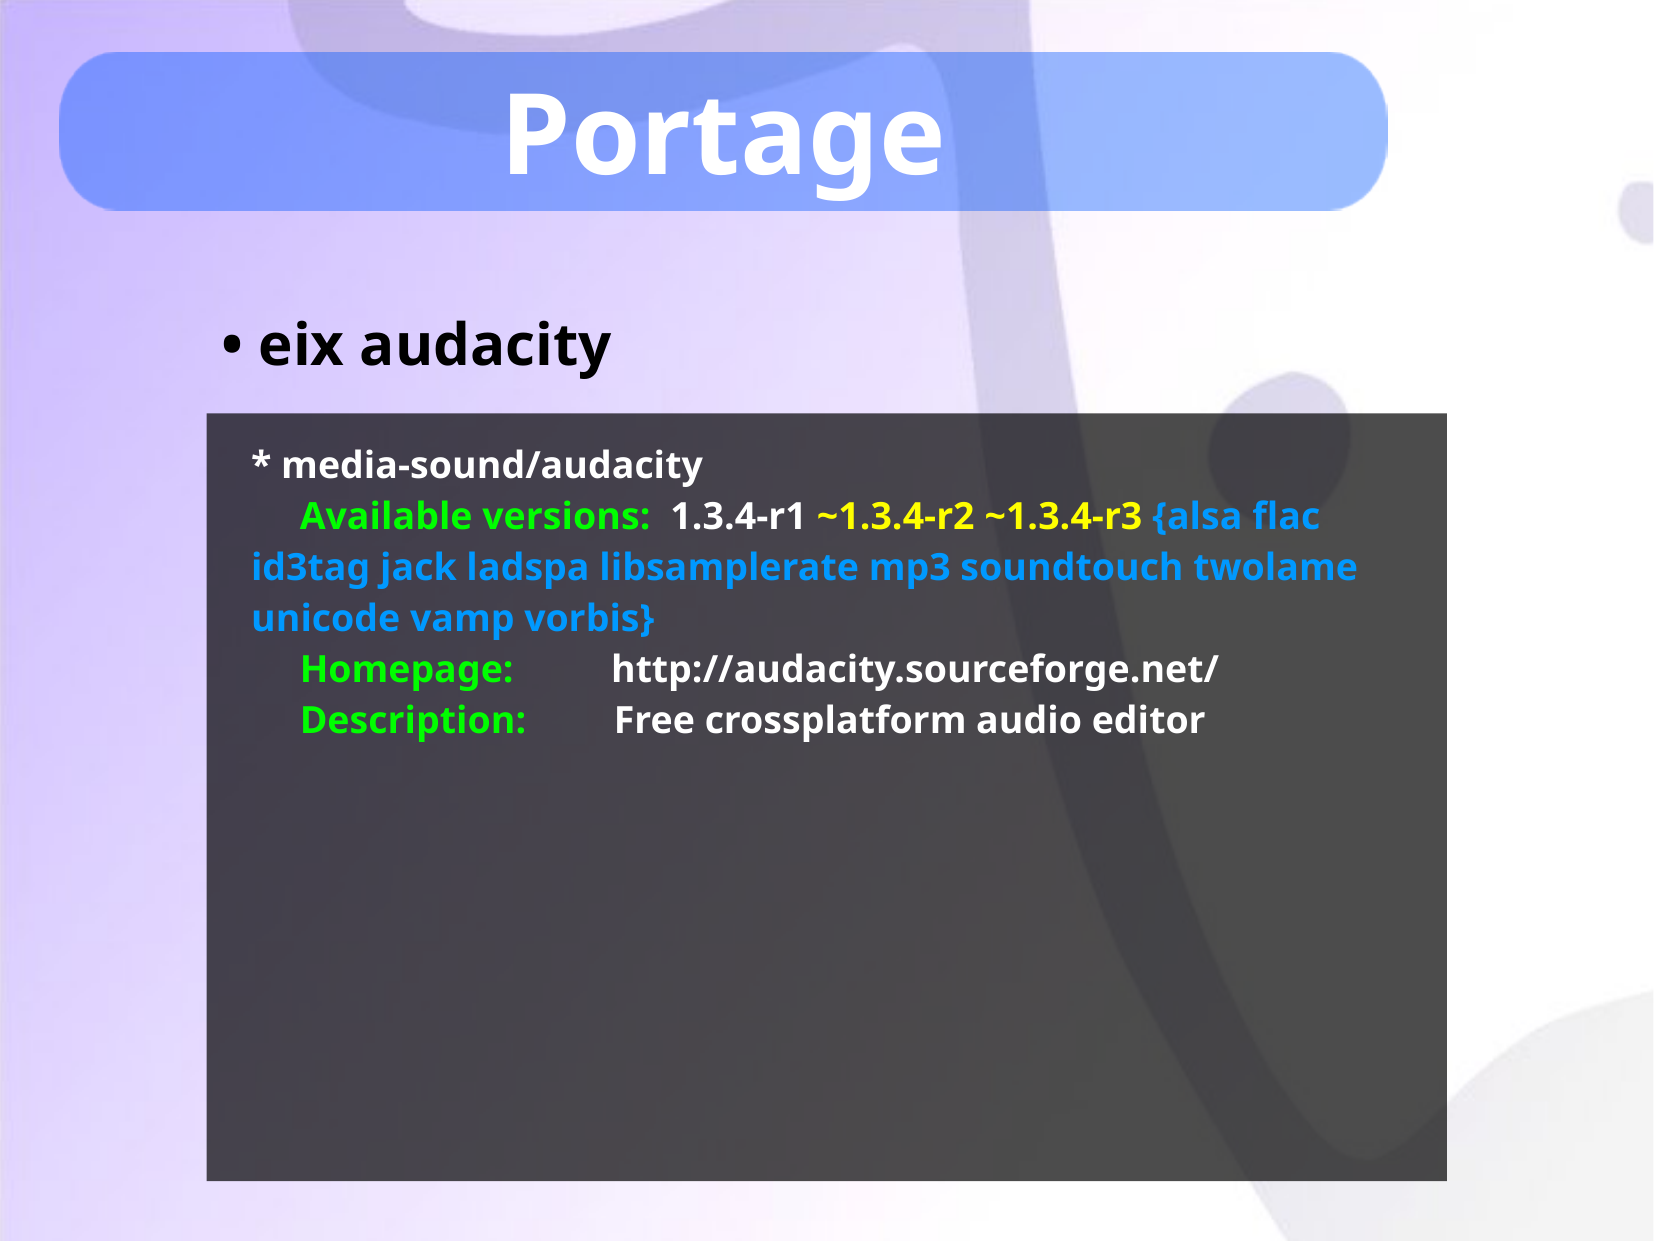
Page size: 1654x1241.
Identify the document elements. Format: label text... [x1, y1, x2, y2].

text_box * media-sound/audacity Available versions: 1.3.4-r1 ~1.3.4-r2 ~1.3.4-r3 {alsa flac id3tag jack ladspa libsamplerate mp3 soundtouch twolame unicode vamp vorbis} Homepage: http://audacity.sourceforge.net/ Description: Free crossplatform audio editor [236, 431, 1418, 836]
text_box [206, 413, 1447, 1182]
picture [0, 0, 1654, 1241]
text_box • eix audacity [206, 295, 680, 388]
